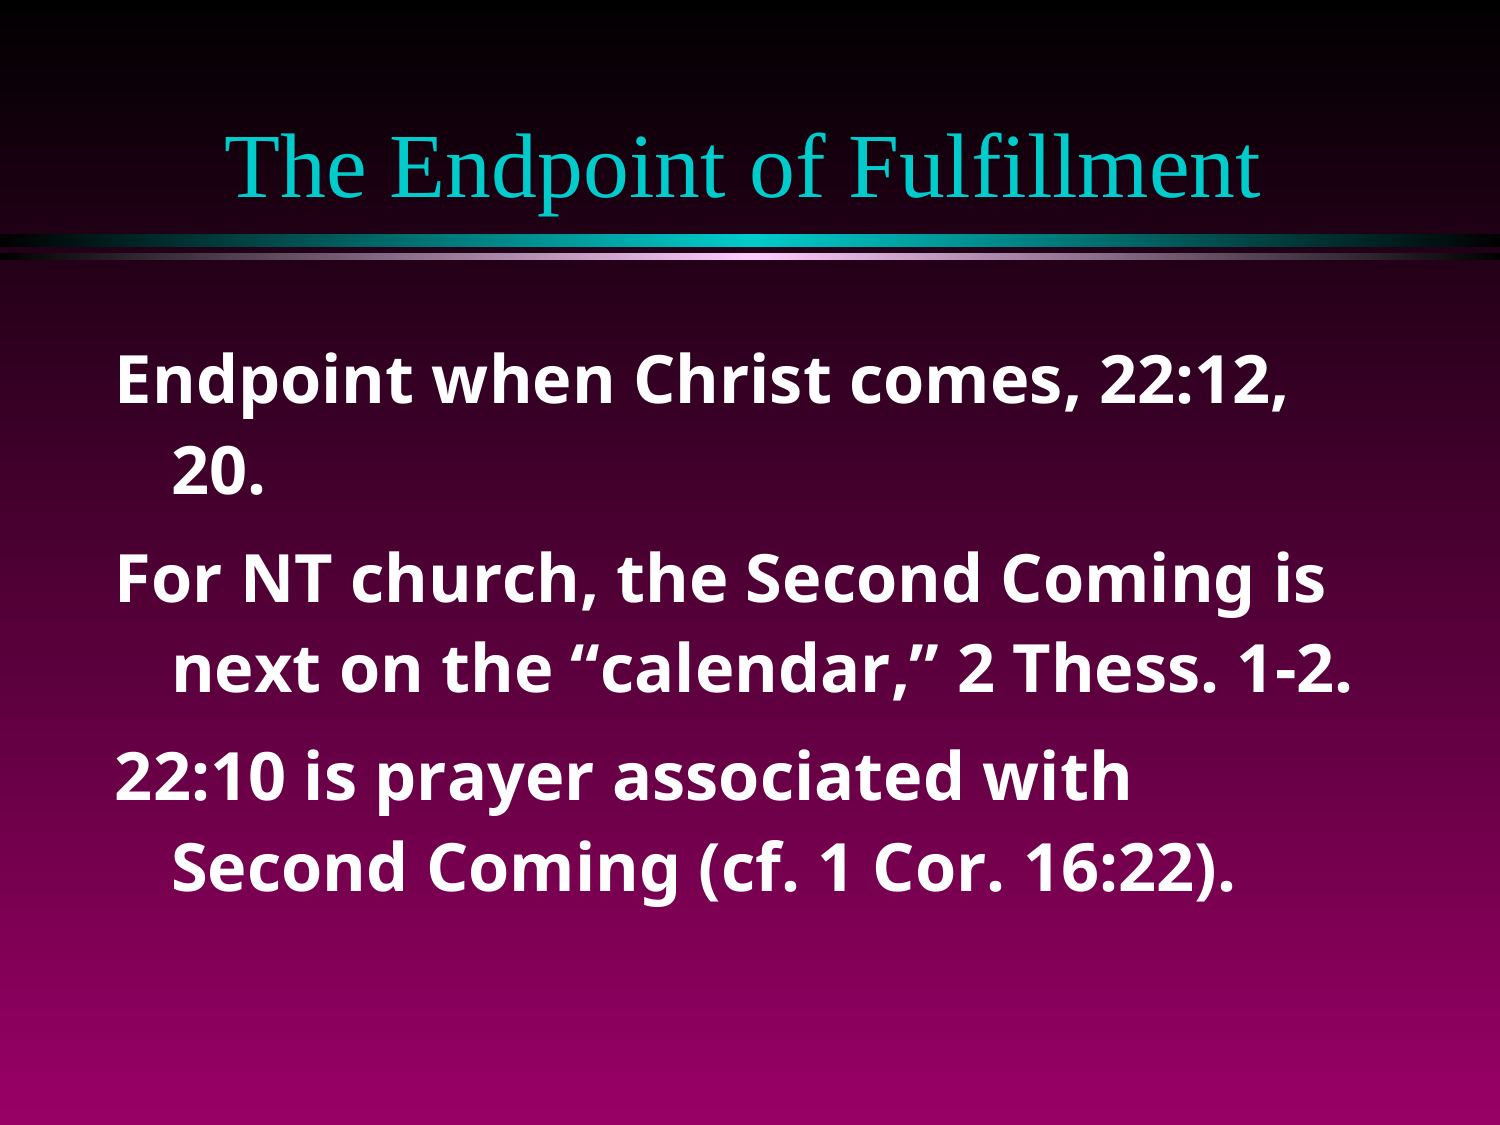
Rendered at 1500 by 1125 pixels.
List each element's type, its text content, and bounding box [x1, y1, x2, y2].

title The Endpoint of Fulfillment [99, 37, 1388, 225]
list Endpoint when Christ comes, 22:12, 20. For NT church, the Second Coming is next on the “calendar,” 2 Thess. 1-2. 22:10 is prayer associated with Second Coming (cf. 1 Cor. 16:22). [99, 324, 1388, 1001]
